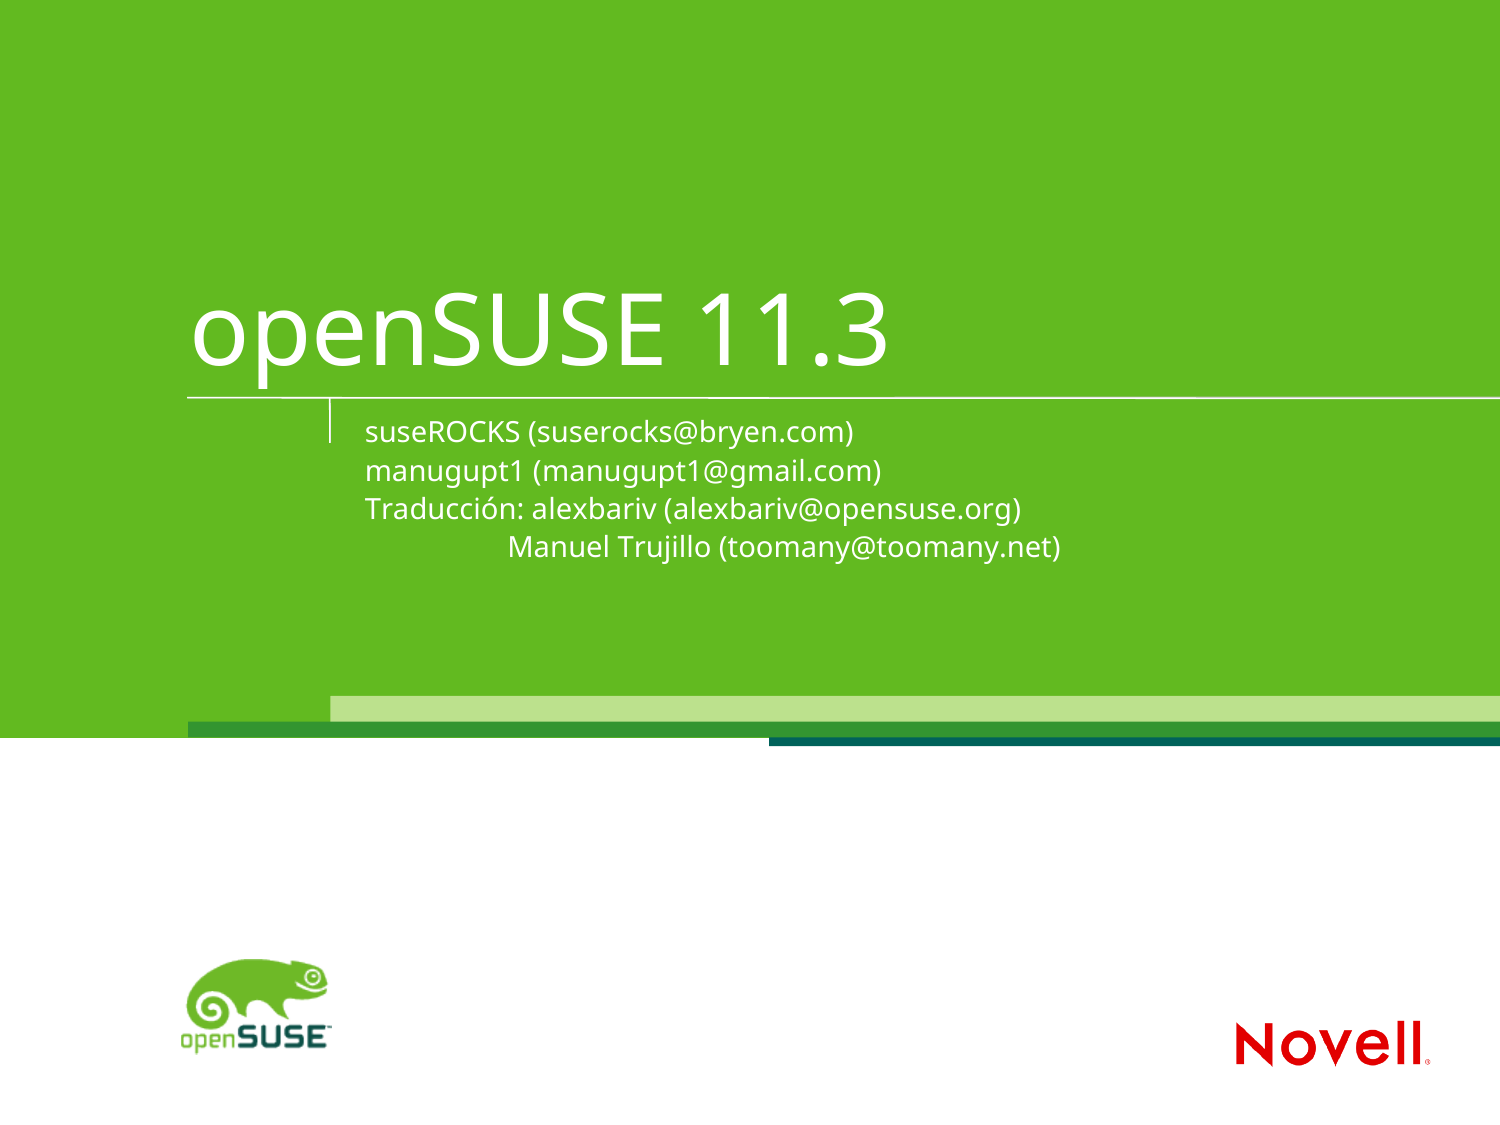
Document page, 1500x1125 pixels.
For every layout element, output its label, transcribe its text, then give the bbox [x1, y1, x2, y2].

picture [1227, 1013, 1438, 1074]
picture [181, 959, 332, 1055]
subtitle suseROCKS (suserocks@bryen.com) manugupt1 (manugupt1@gmail.com) Traducción: alexbariv (alexbariv@opensuse.org) Manuel Trujillo (toomany@toomany.net) [350, 412, 1150, 577]
title openSUSE 11.3 [174, 137, 1388, 388]
